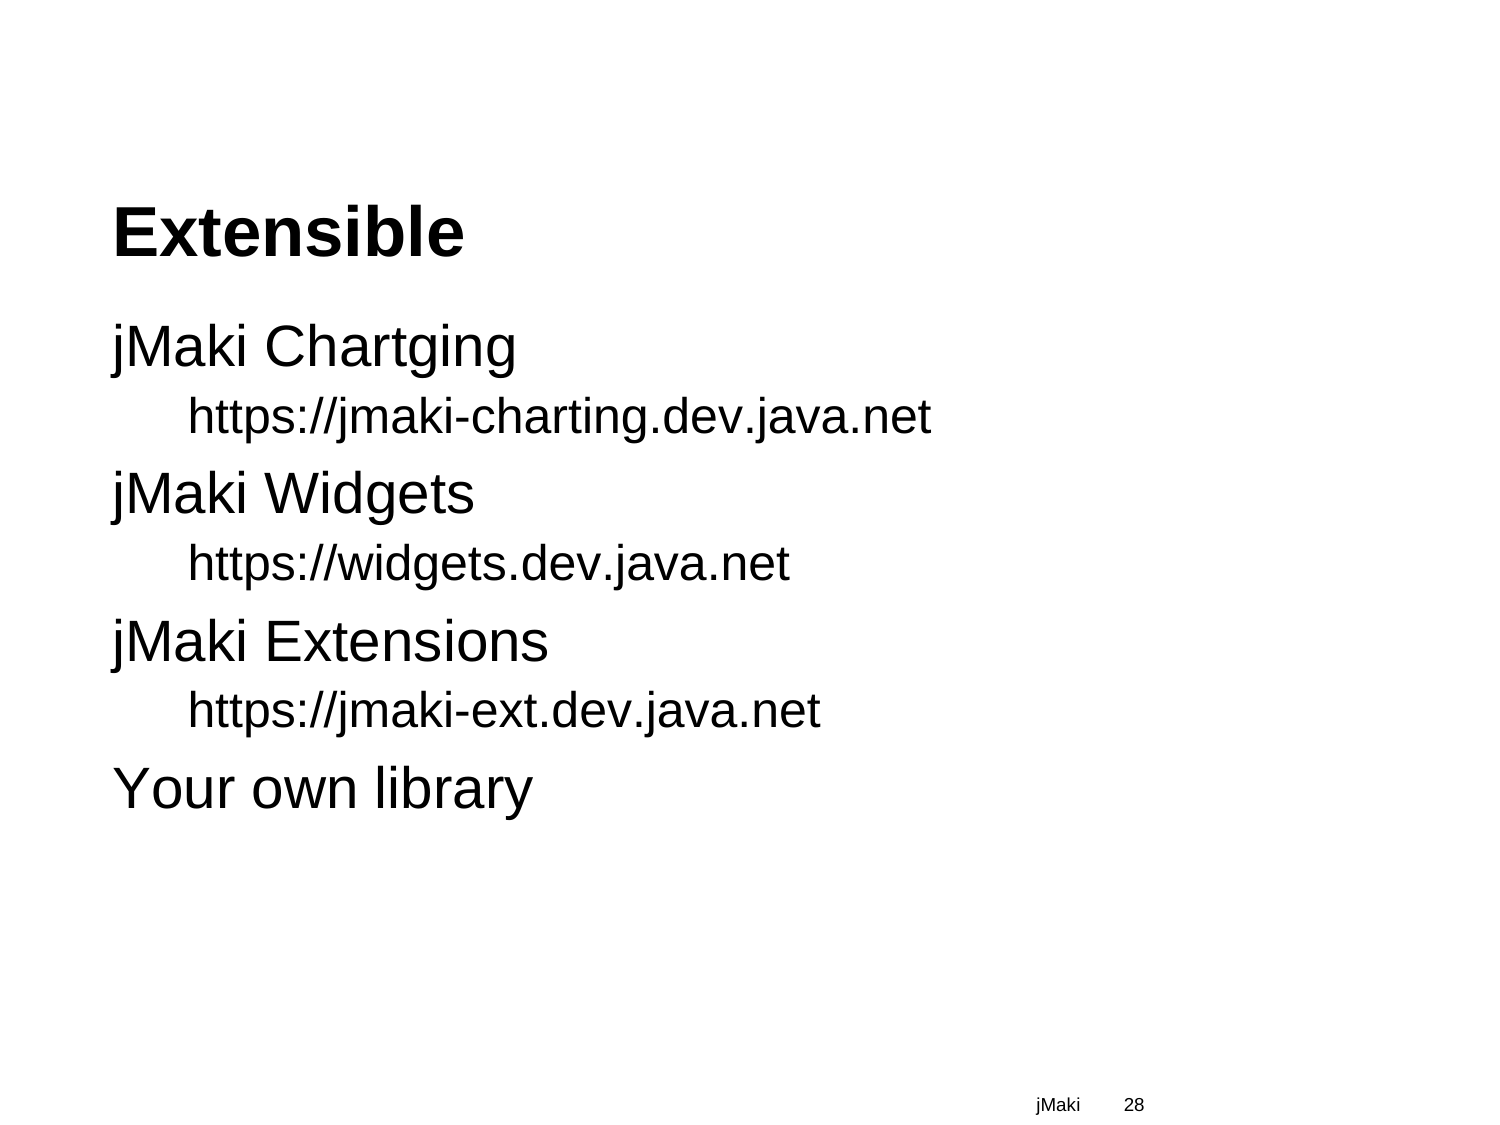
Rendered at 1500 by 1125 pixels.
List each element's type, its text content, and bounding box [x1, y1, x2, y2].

list jMaki Chartging https://jmaki-charting.dev.java.net jMaki Widgets https://widgets.dev.java.net jMaki Extensions https://jmaki-ext.dev.java.net Your own library [112, 320, 1463, 1013]
title Extensible [112, 119, 1417, 271]
